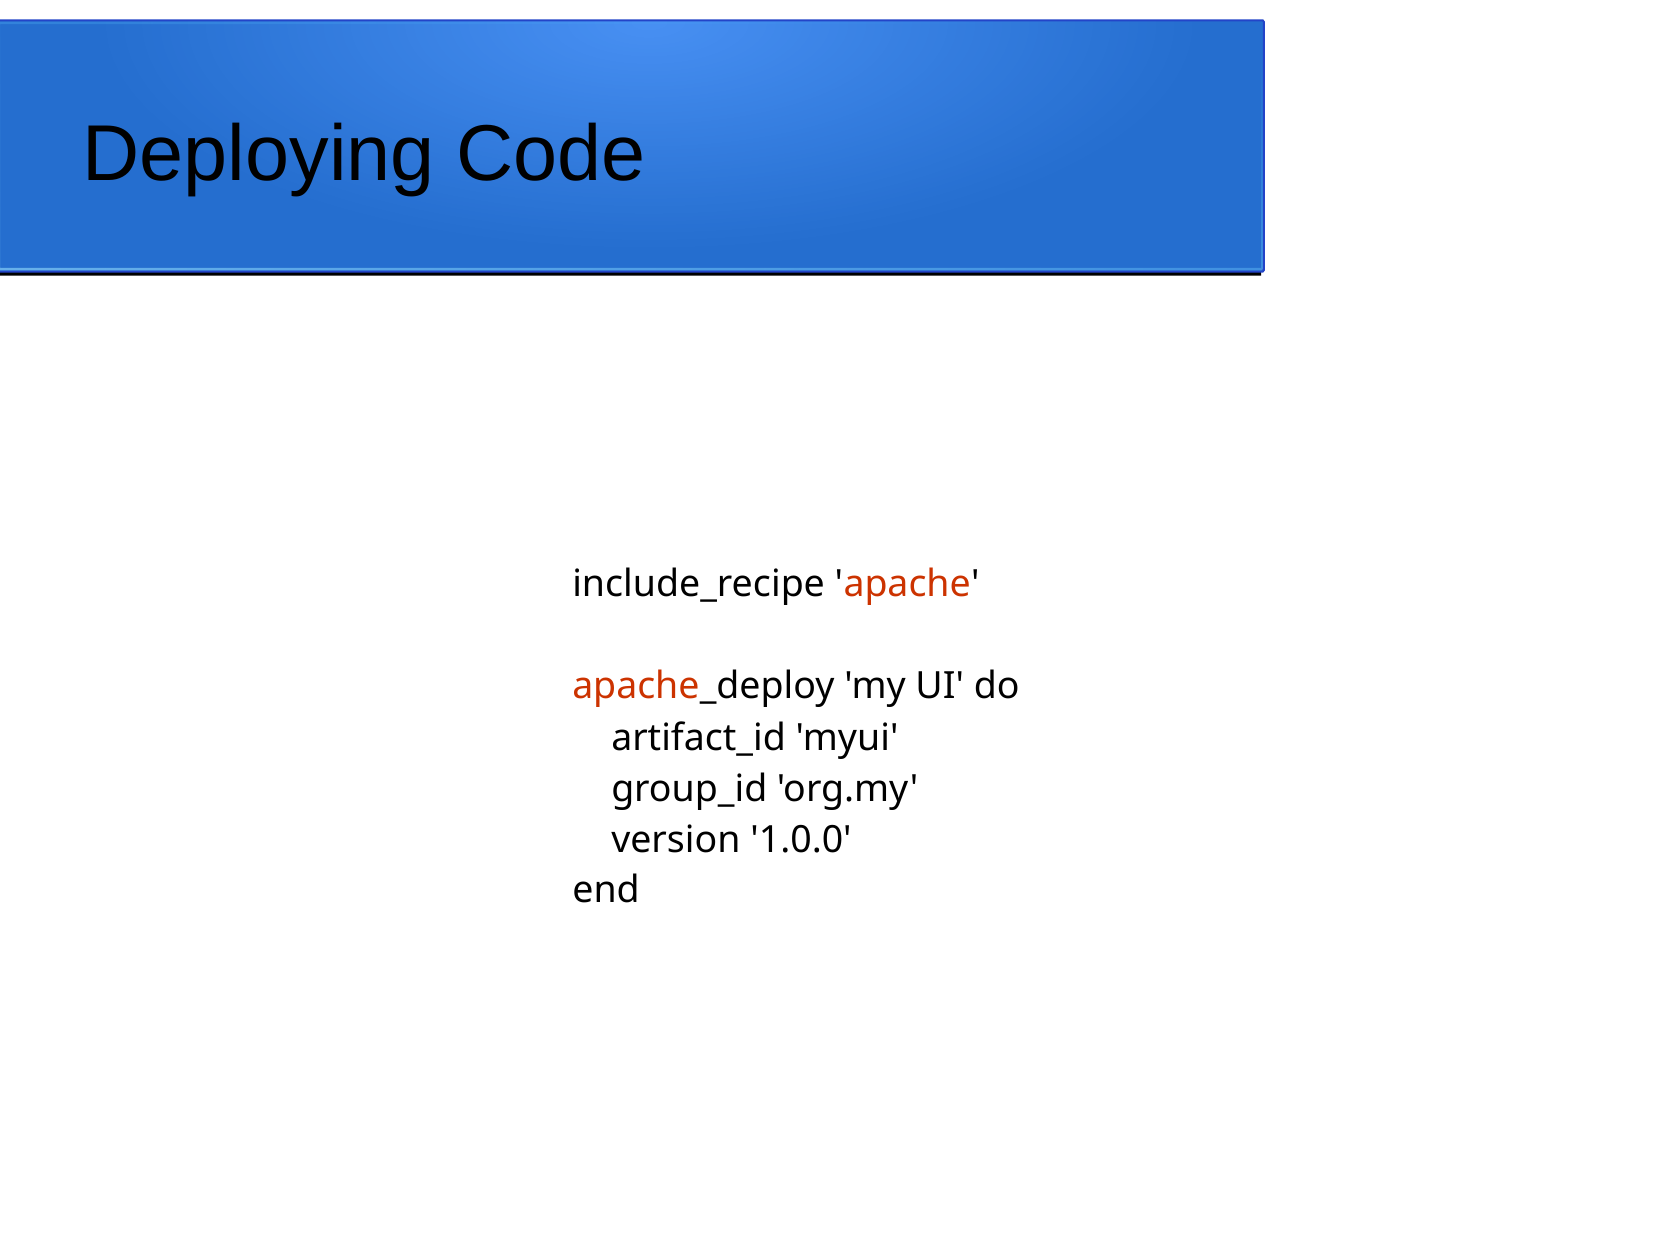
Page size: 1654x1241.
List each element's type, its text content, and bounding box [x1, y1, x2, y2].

title Deploying Code [82, 49, 1571, 257]
text_box include_recipe 'apache' apache_deploy 'my UI' do artifact_id 'myui' group_id 'org.my' version '1.0.0' end [557, 549, 1079, 869]
